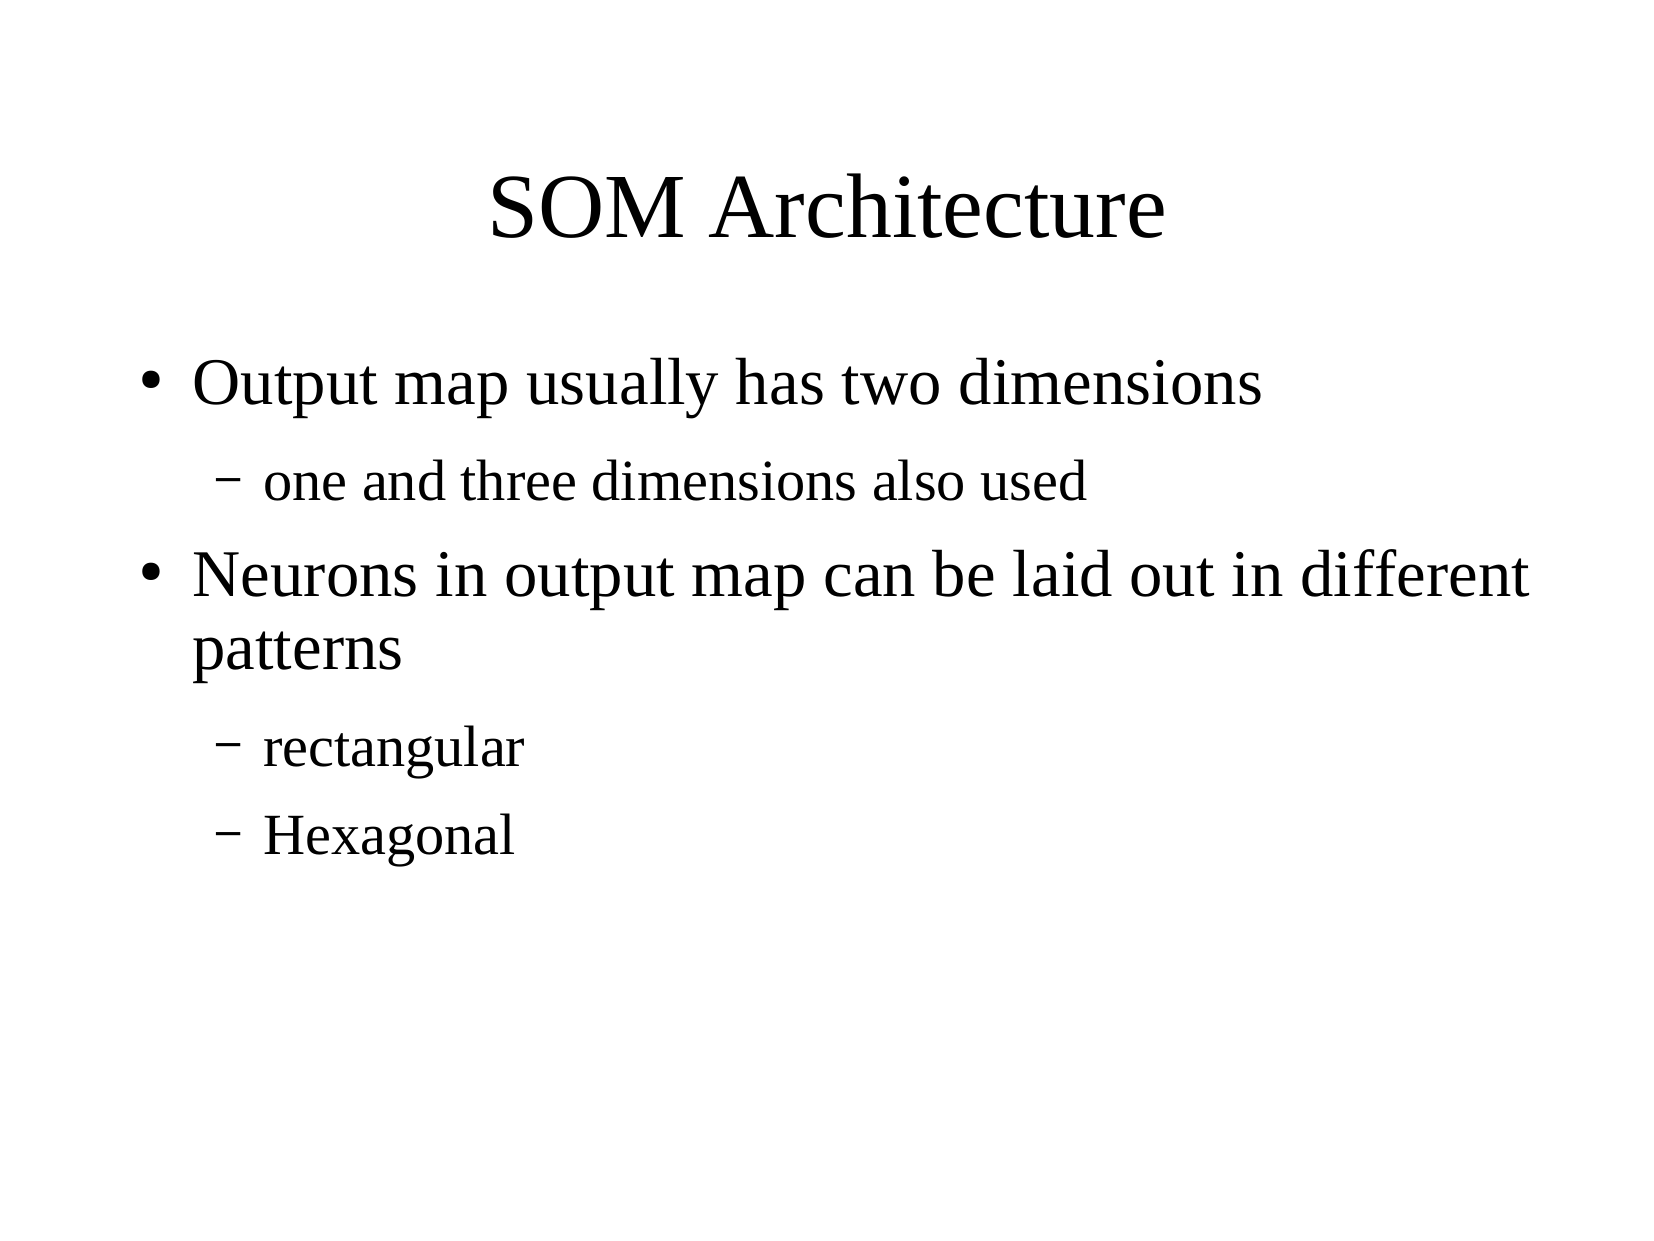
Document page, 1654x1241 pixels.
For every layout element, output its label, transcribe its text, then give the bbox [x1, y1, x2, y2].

list Output map usually has two dimensions one and three dimensions also used Neurons in output map can be laid out in different patterns rectangular Hexagonal [121, 344, 1534, 1127]
title SOM Architecture [121, 102, 1534, 311]
